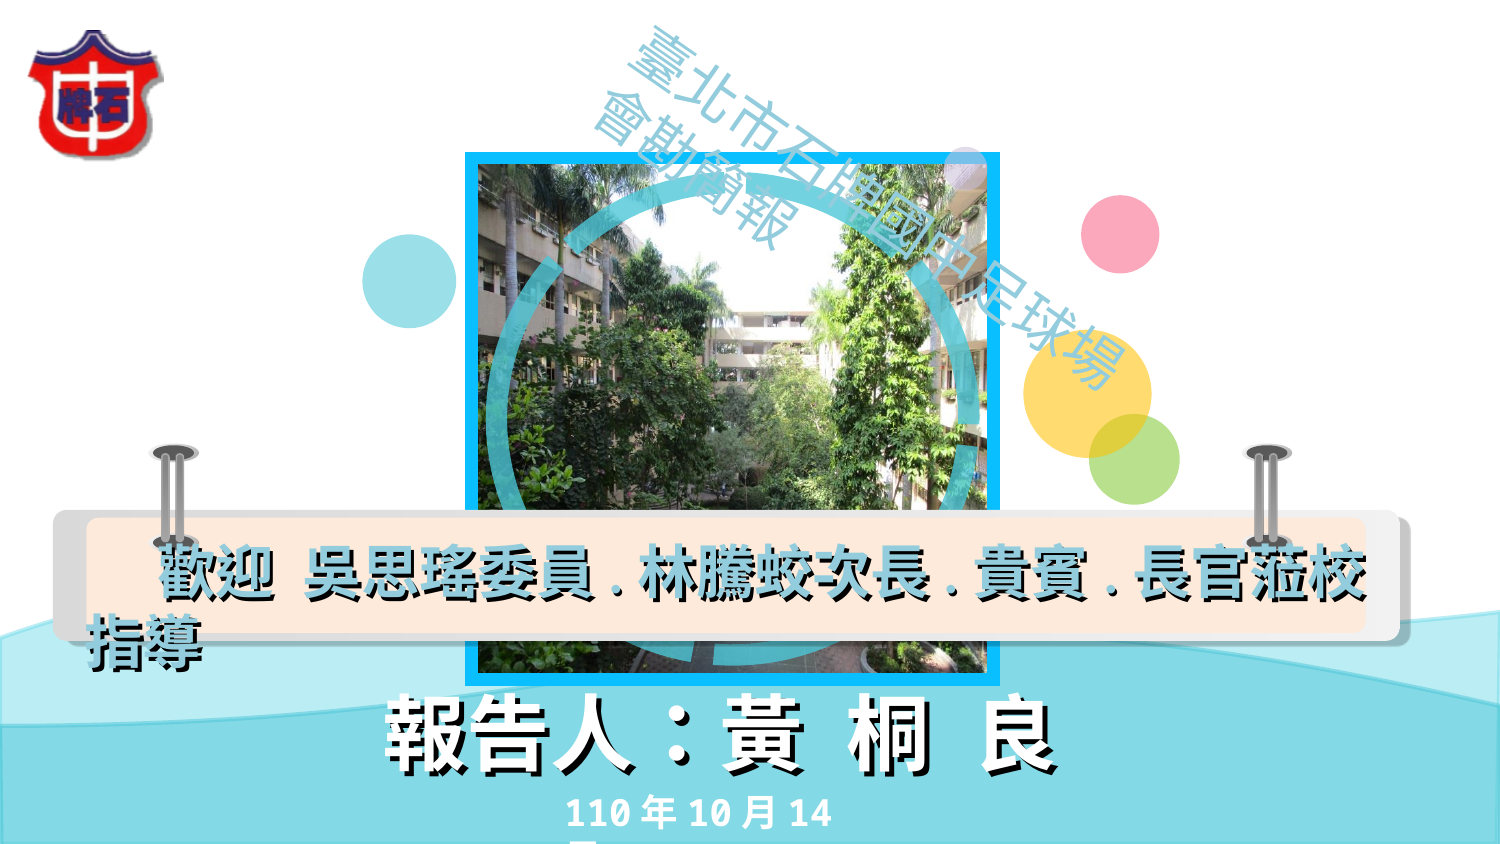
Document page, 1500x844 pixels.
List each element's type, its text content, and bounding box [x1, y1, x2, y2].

picture [479, 165, 986, 509]
text_box [1084, 368, 1180, 505]
text_box 歡迎 吳思瑤委員.林騰蛟次長.貴賓.長官蒞校指導 [70, 528, 1405, 683]
text_box [1081, 195, 1160, 274]
text_box [52, 443, 1400, 641]
text_box [362, 234, 457, 329]
picture [894, 165, 986, 230]
picture [27, 30, 159, 168]
text_box 報告人：黃 桐 良 [368, 673, 1261, 789]
text_box [943, 146, 988, 191]
text_box 臺北市石牌國中足球場會勘簡報 [562, 0, 1158, 478]
text_box 110年10月14日 [549, 789, 857, 844]
